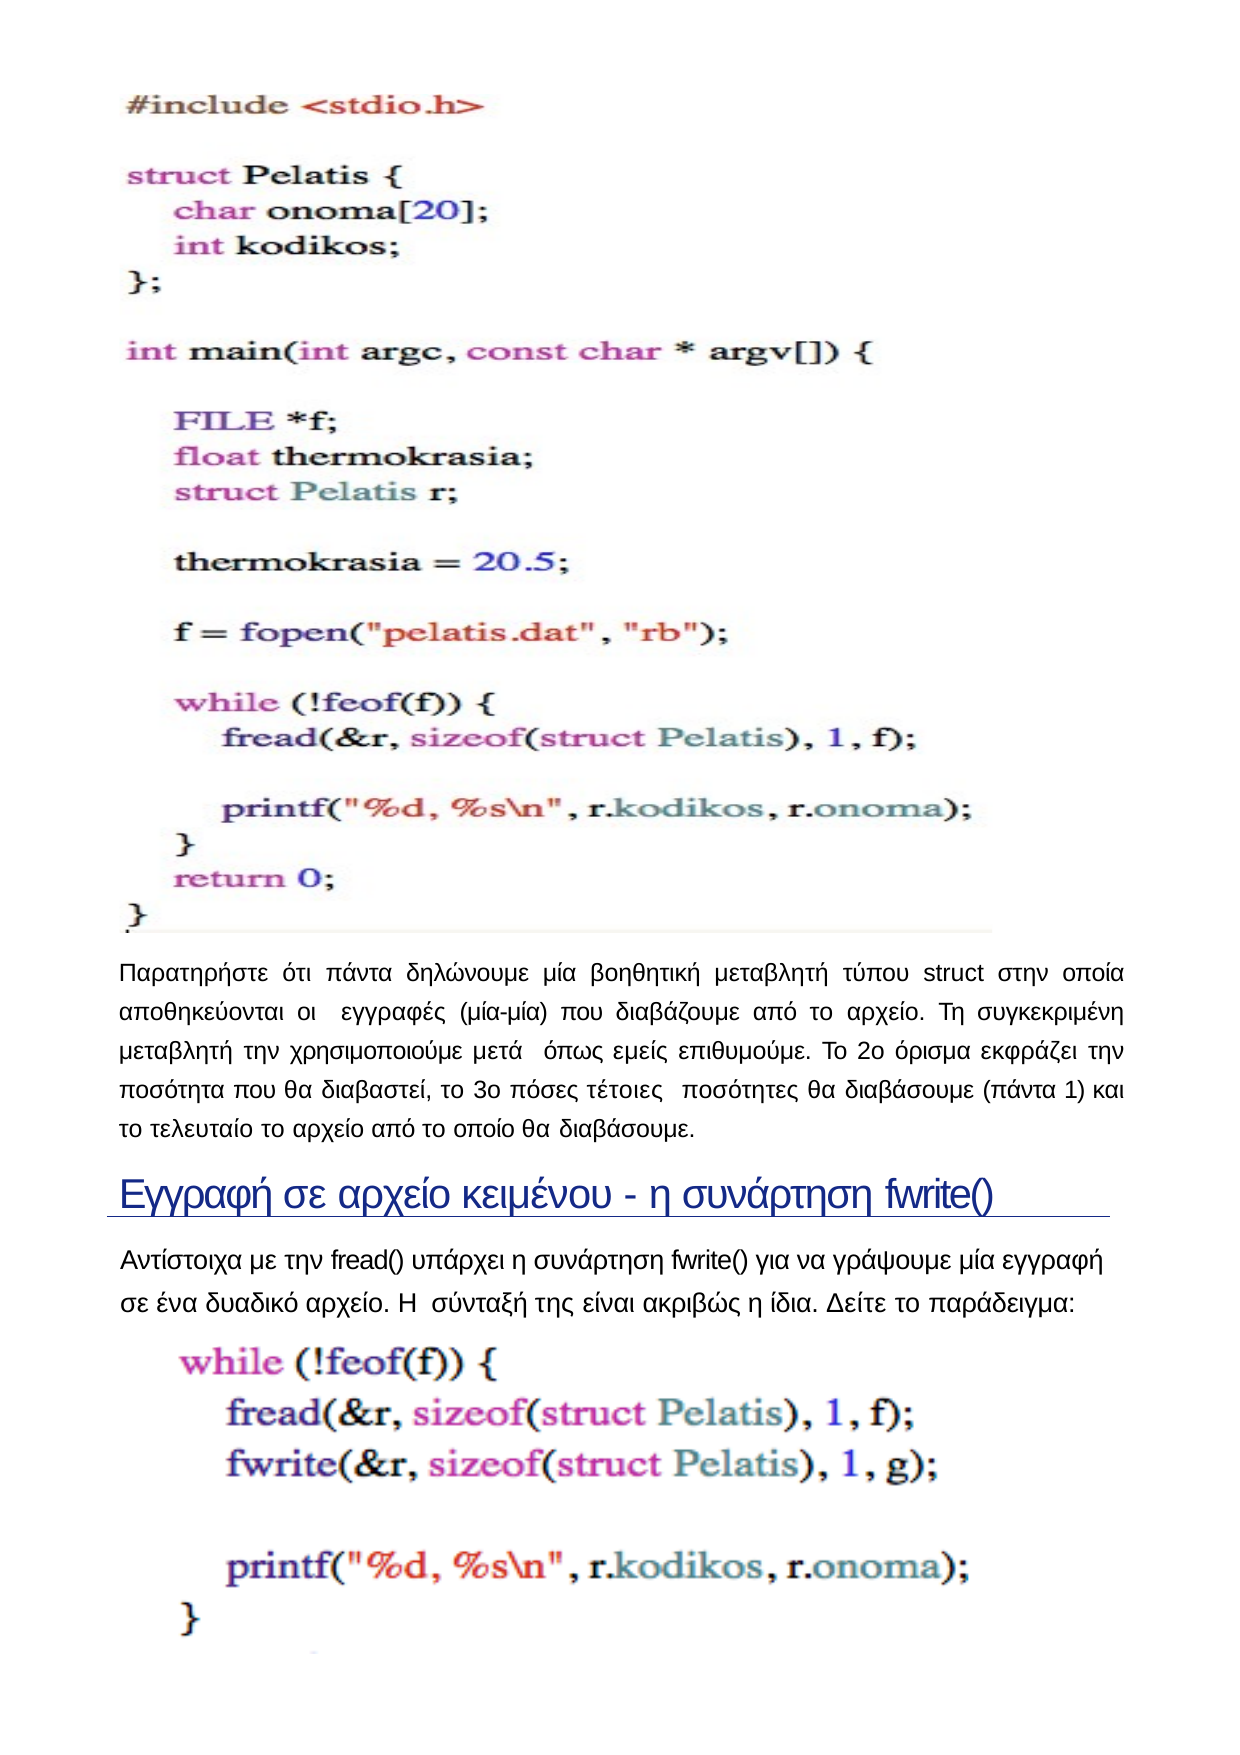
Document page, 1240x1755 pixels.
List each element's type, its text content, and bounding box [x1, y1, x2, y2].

text_box [177, 1346, 969, 1654]
text_box Εγγραφή σε αρχείο κειμένου - η συνάρτηση fwrite() [116, 1164, 1170, 1217]
text_box [119, 94, 993, 933]
text_box Αντίστοιχα με την fread() υπάρχει η συνάρτηση fwrite() για να γράψουμε μία εγγραφή σε ένα δυαδικό αρχείο. Η σύνταξή της είναι ακριβώς η ίδια. Δείτε το παράδειγμα: [118, 1229, 1126, 1318]
text_box Παρατηρήστε ότι πάντα δηλώνουμε μία βοηθητική μεταβλητή τύπου struct στην οποία αποθηκεύονται οι εγγραφές (μία-μία) που διαβάζουμε από το αρχείο. Τη συγκεκριμένη μεταβλητή την χρησιμοποιούμε μετά όπως εμείς επιθυμούμε. Το 2ο όρισμα εκφράζει την ποσότητα που θα διαβαστεί, το 3ο πόσες τέτοιες ποσότητες θα διαβάσουμε (πάντα 1) και το τελευταίο το αρχείο από το οποίο θα διαβάσουμε. [116, 944, 1125, 1143]
